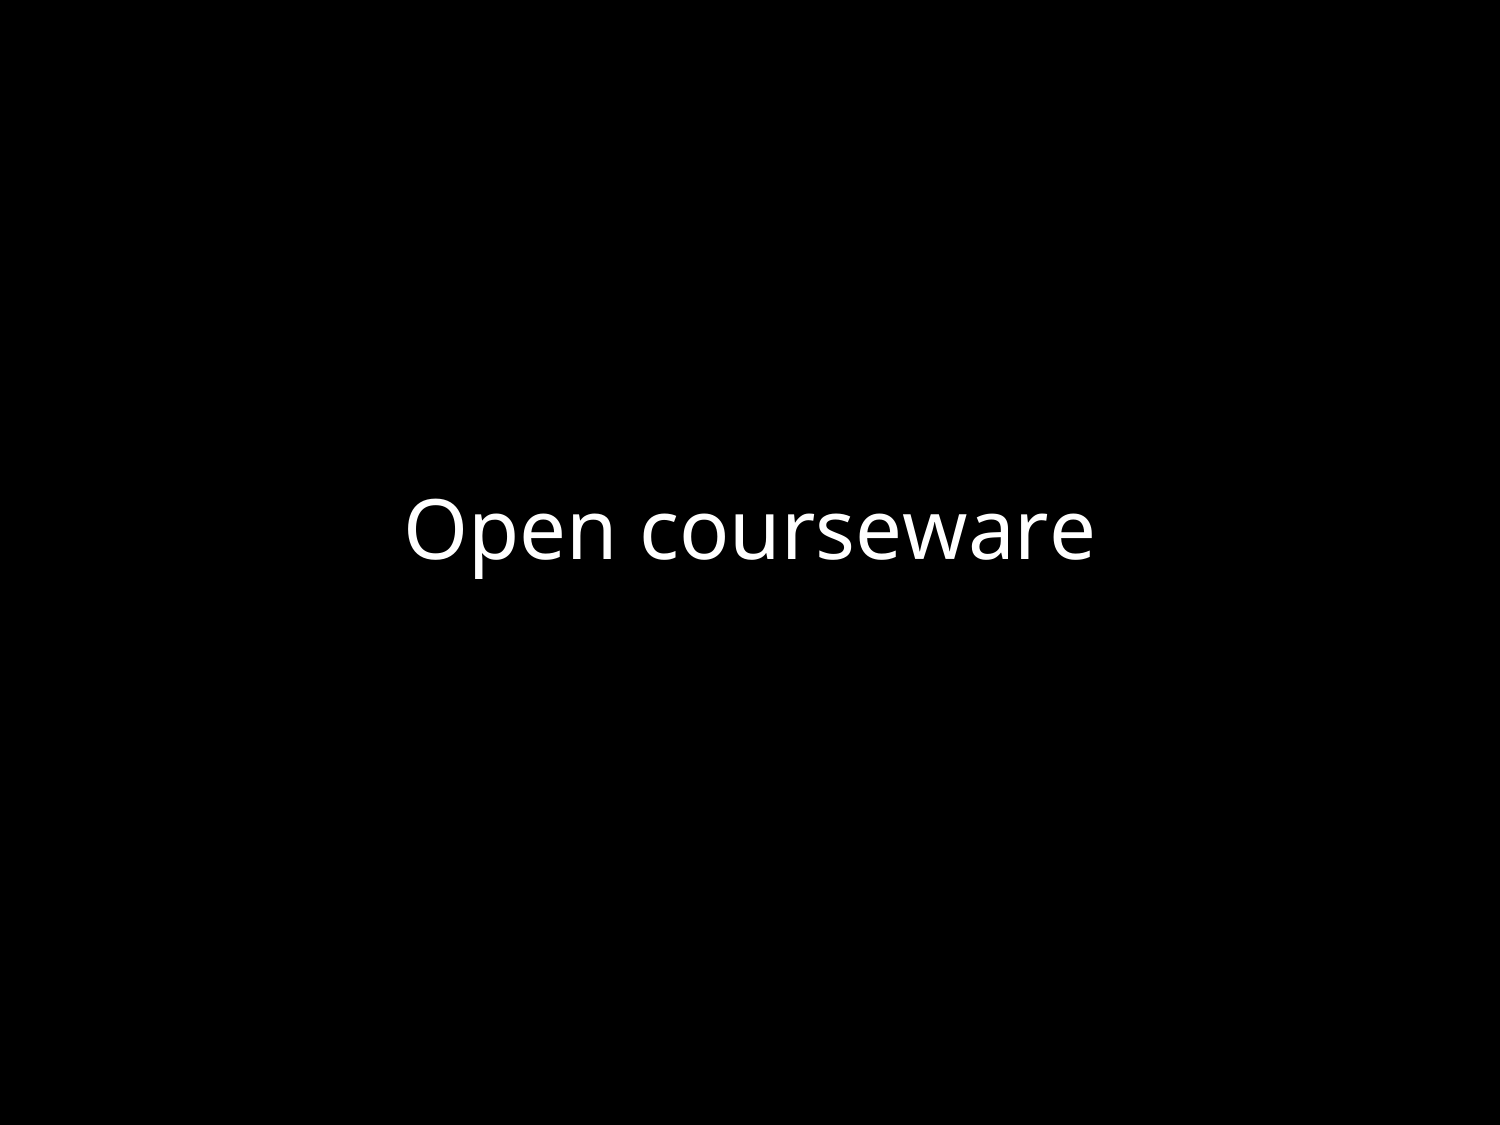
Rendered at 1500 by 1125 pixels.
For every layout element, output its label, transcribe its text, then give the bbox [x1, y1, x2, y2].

title Open courseware [112, 349, 1388, 591]
